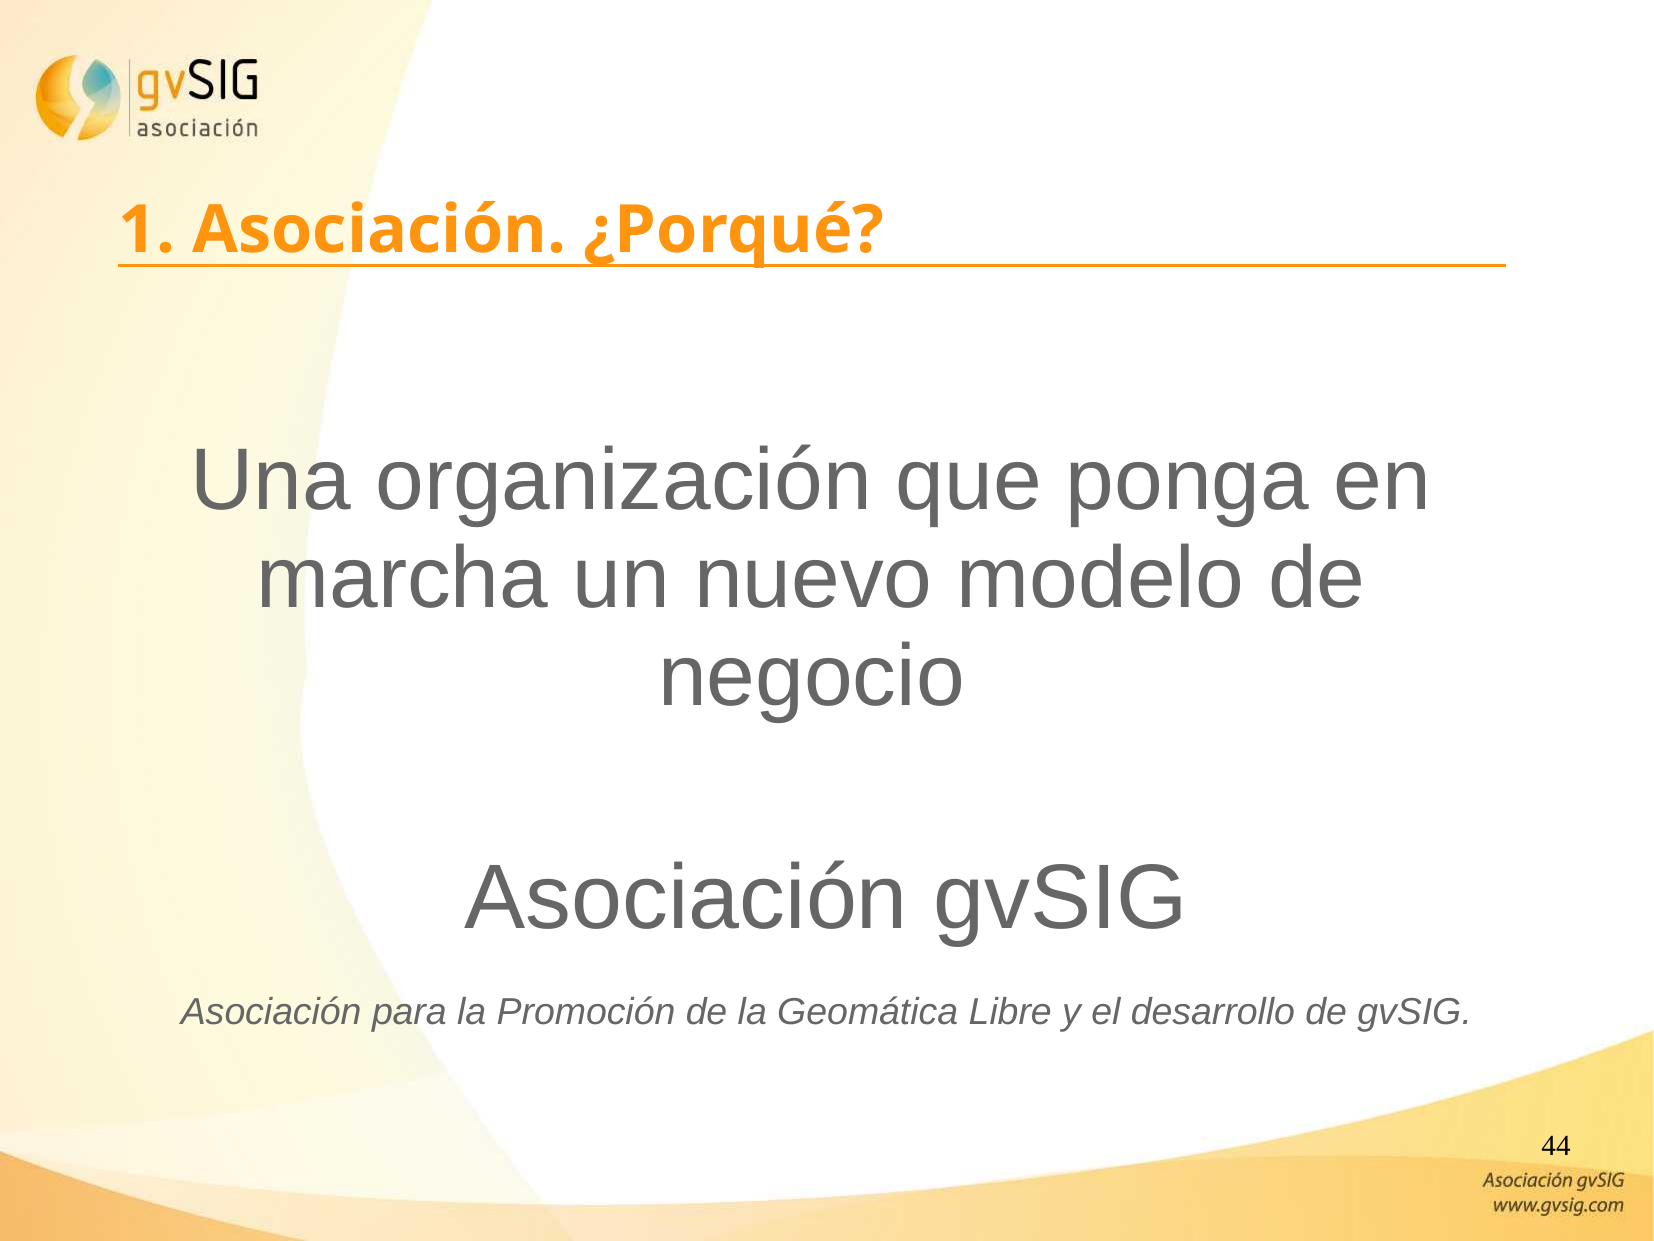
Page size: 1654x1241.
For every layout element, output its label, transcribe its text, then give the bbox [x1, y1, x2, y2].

text_box Una organización que ponga en marcha un nuevo modelo de negocio [88, 423, 1535, 768]
picture [0, 0, 1654, 1241]
text_box Asociación gvSIG Asociación para la Promoción de la Geomática Libre y el desarrollo de gvSIG. [88, 838, 1565, 1082]
title 1. Asociación. ¿Porqué? [118, 177, 1607, 276]
